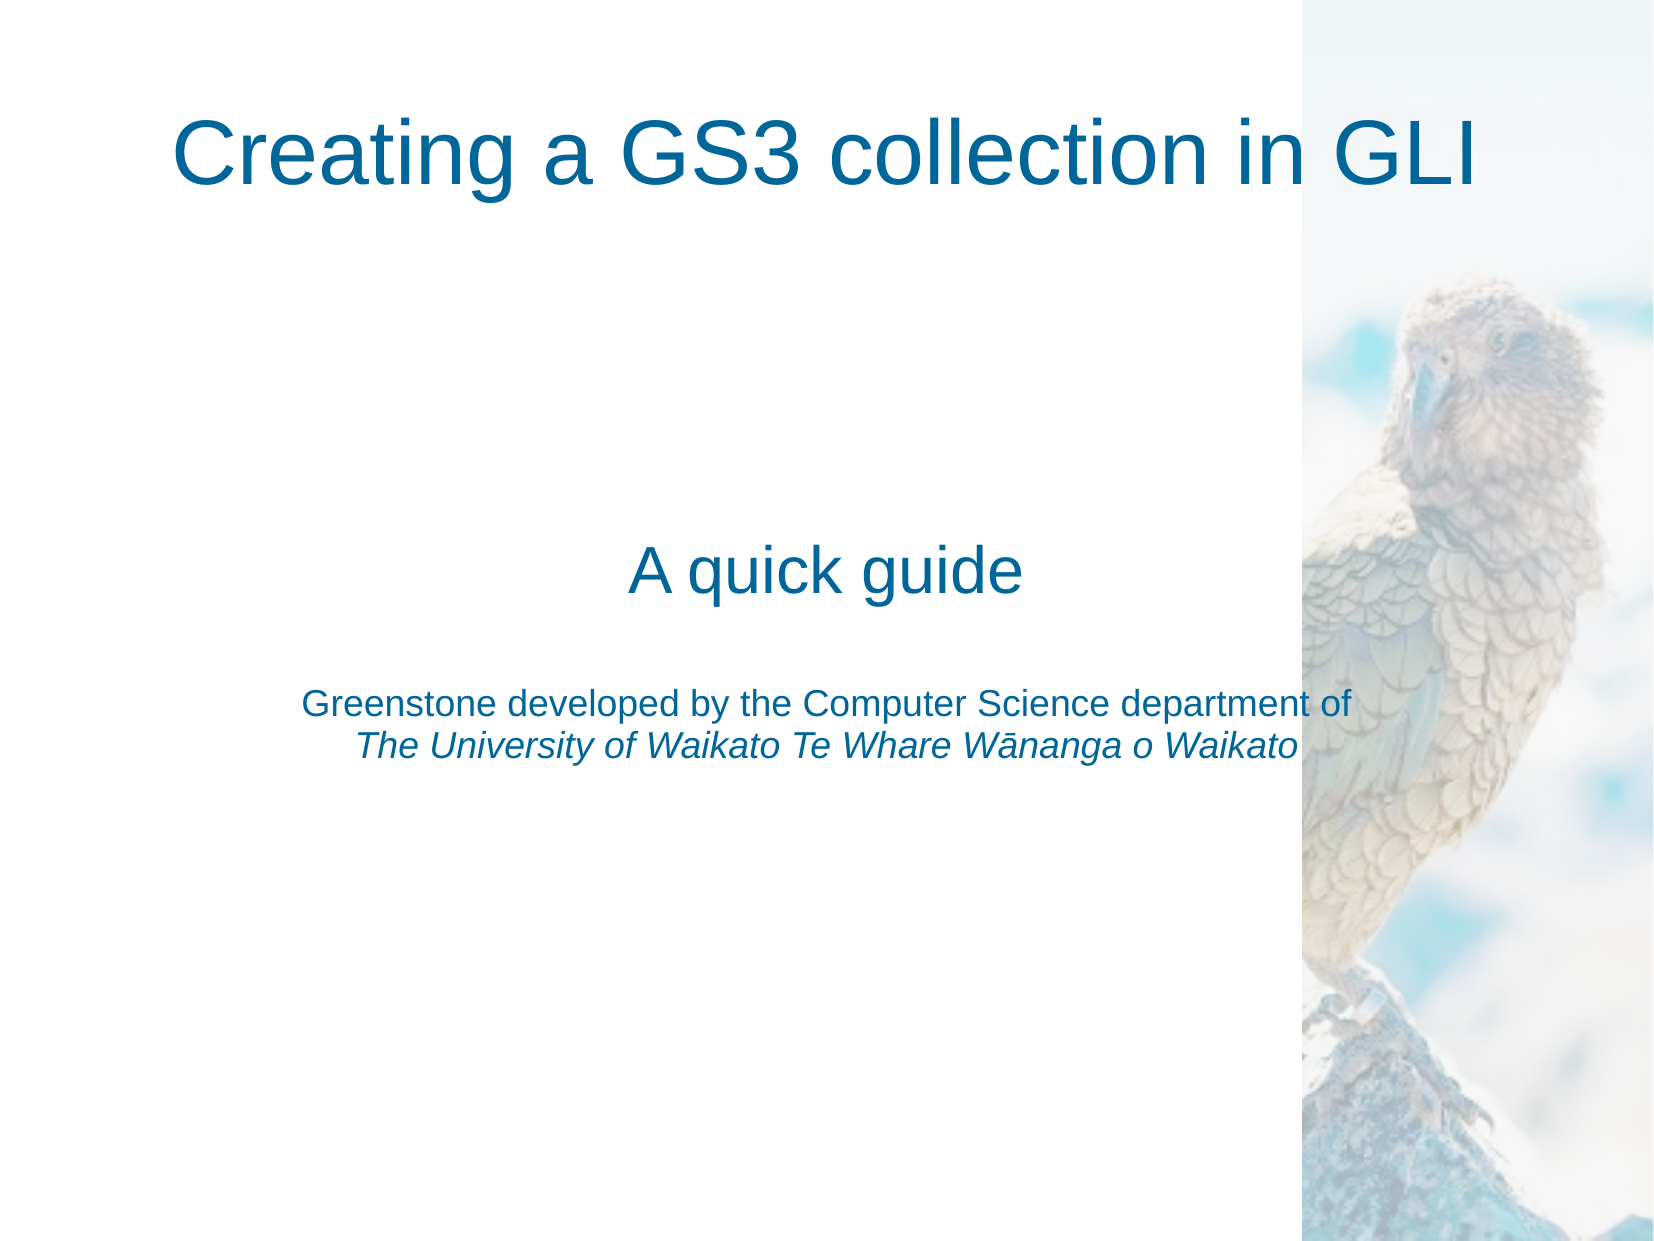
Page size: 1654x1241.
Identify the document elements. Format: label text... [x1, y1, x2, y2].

title Creating a GS3 collection in GLI [82, 49, 1571, 257]
subtitle A quick guide Greenstone developed by the Computer Science department of The University of Waikato Te Whare Wānanga o Waikato [82, 290, 1571, 1010]
